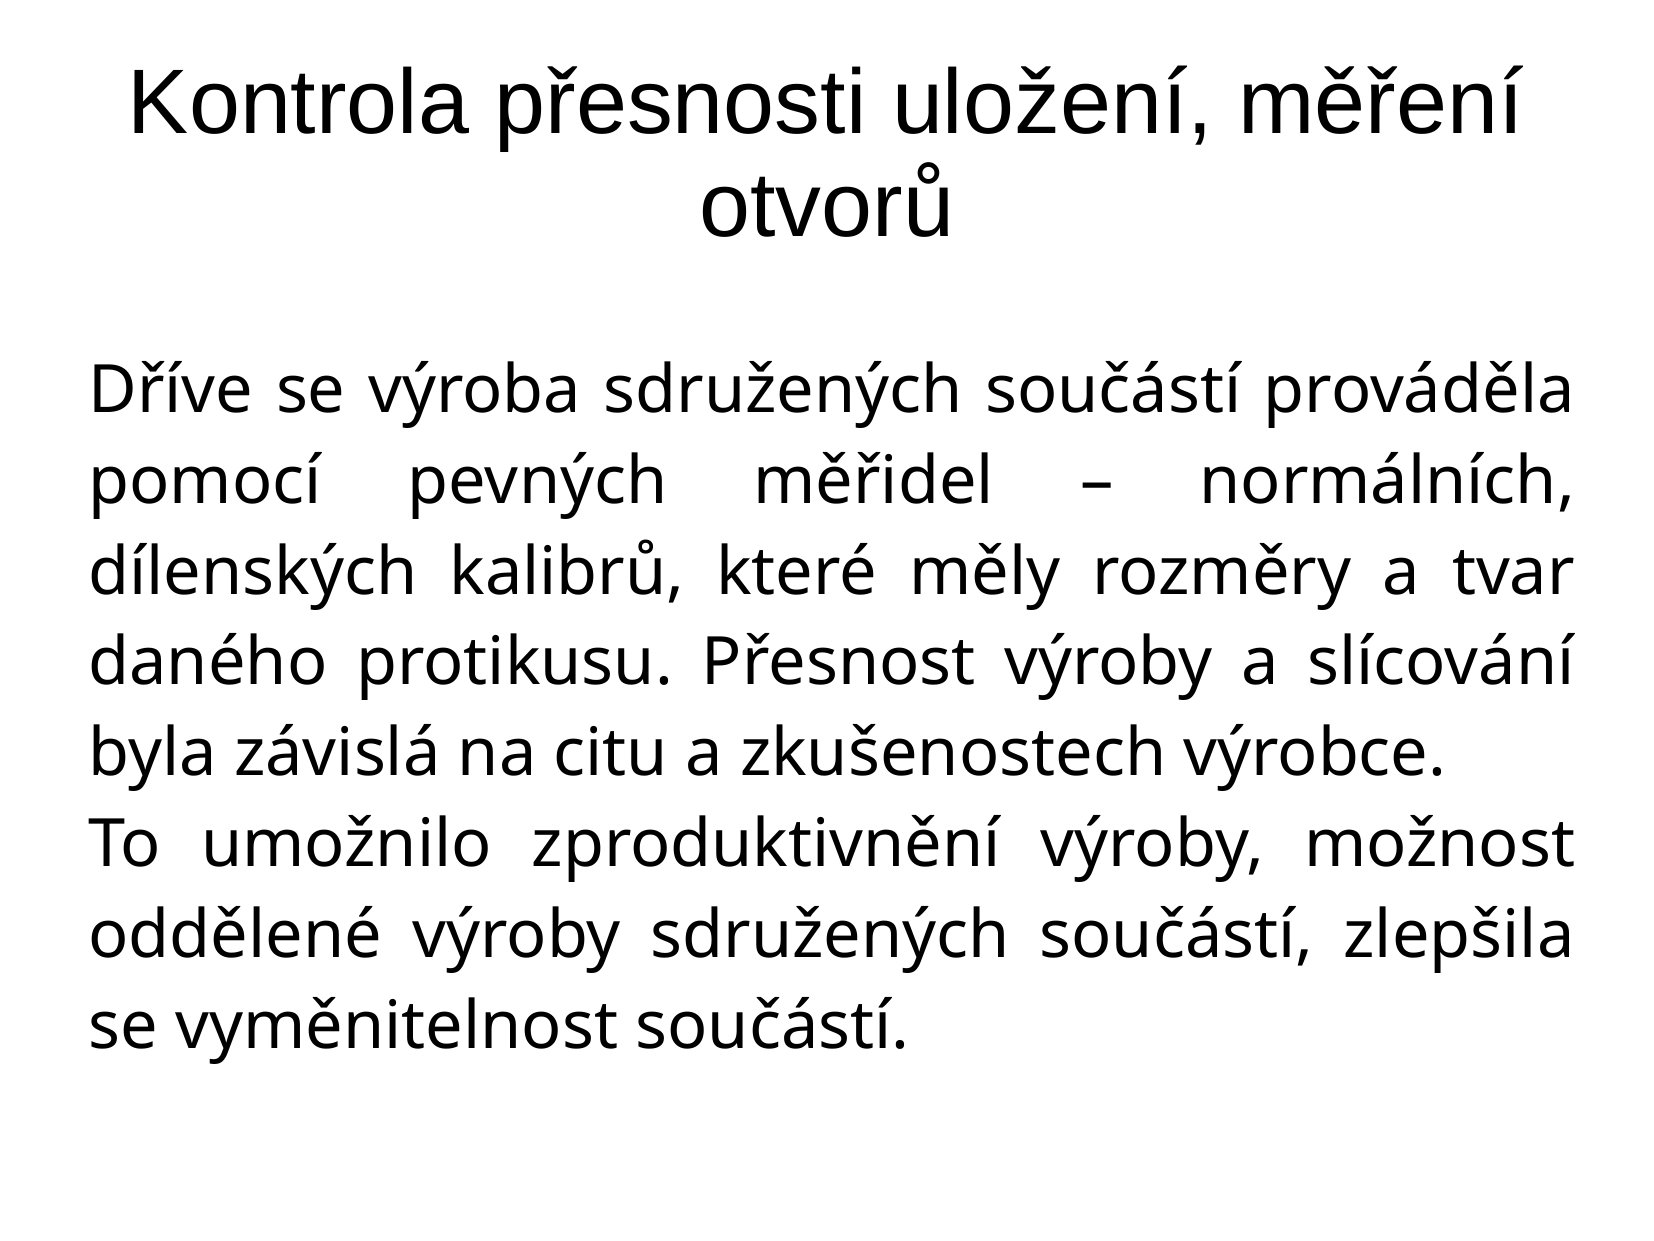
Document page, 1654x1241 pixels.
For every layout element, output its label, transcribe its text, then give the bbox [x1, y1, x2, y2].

subtitle Dříve se výroba sdružených součástí prováděla pomocí pevných měřidel – normálních, dílenských kalibrů, které měly rozměry a tvar daného protikusu. Přesnost výroby a slícování byla závislá na citu a zkušenostech výrobce. To umožnilo zproduktivnění výroby, možnost oddělené výroby sdružených součástí, zlepšila se vyměnitelnost součástí. [88, 295, 1577, 1114]
text_box [82, 290, 1571, 1109]
title Kontrola přesnosti uložení, měření otvorů [82, 49, 1571, 257]
